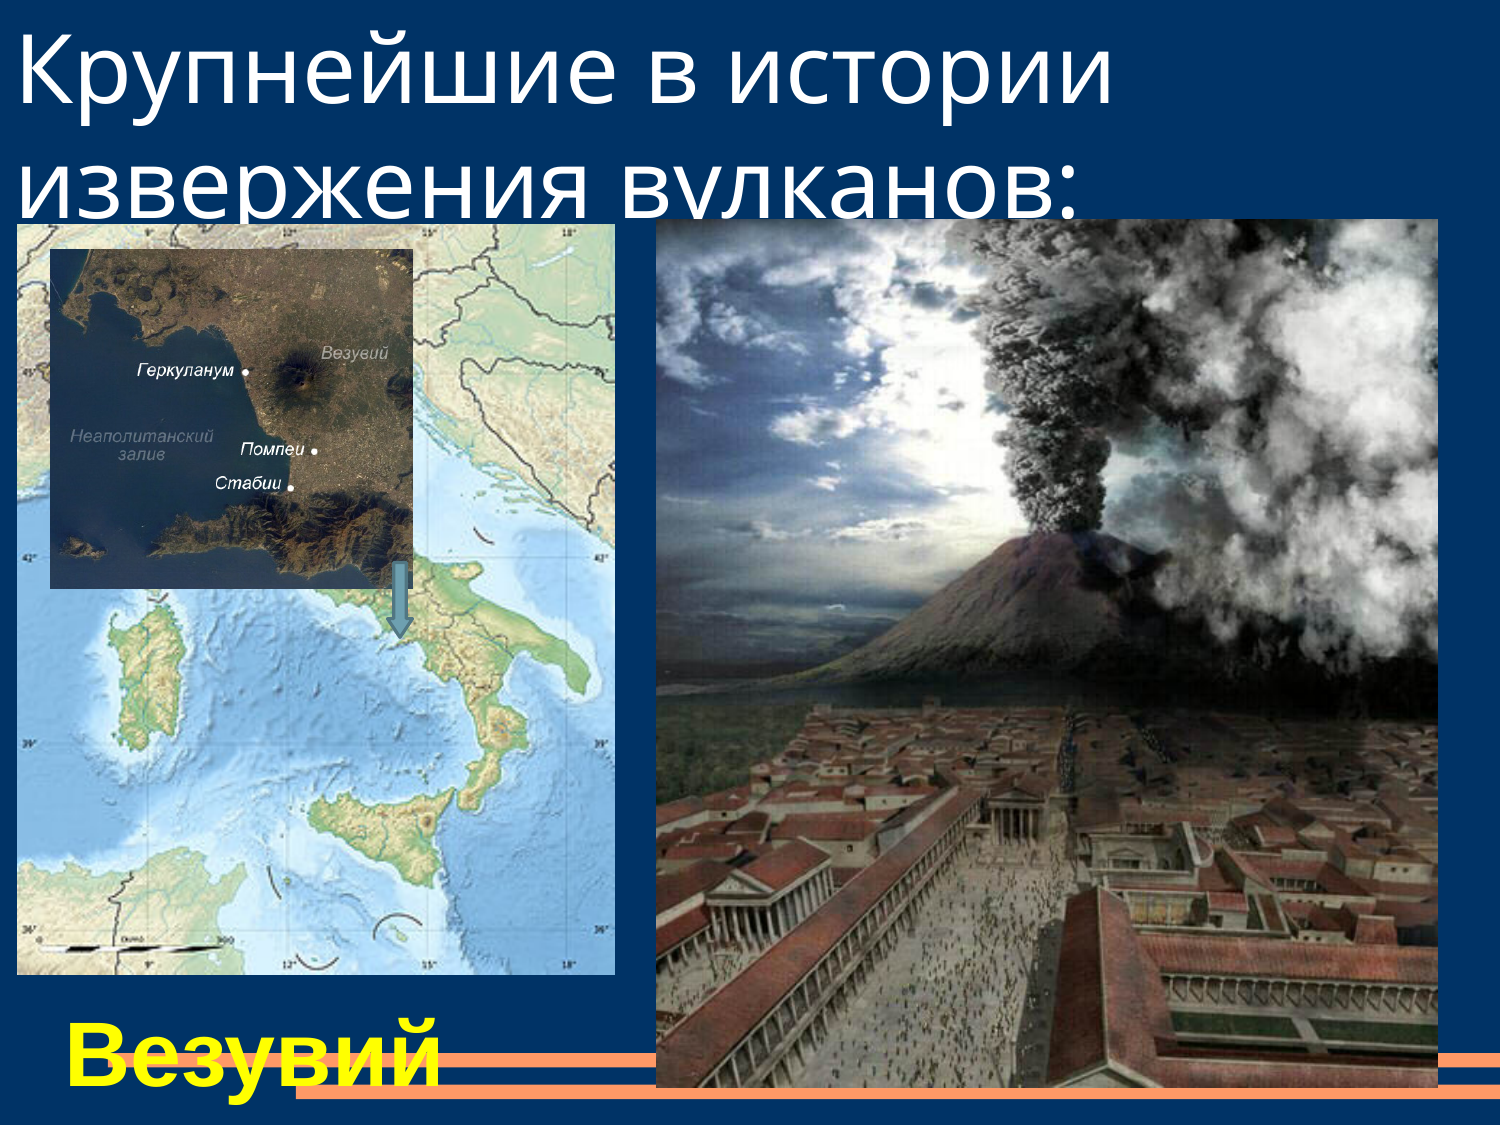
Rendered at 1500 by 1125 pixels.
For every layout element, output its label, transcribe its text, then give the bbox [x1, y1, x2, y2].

text_box [387, 562, 413, 638]
picture [656, 219, 1438, 1088]
text_box Везувий [49, 987, 575, 1113]
picture [17, 224, 615, 975]
title Крупнейшие в истории извержения вулканов: [0, 0, 1438, 233]
